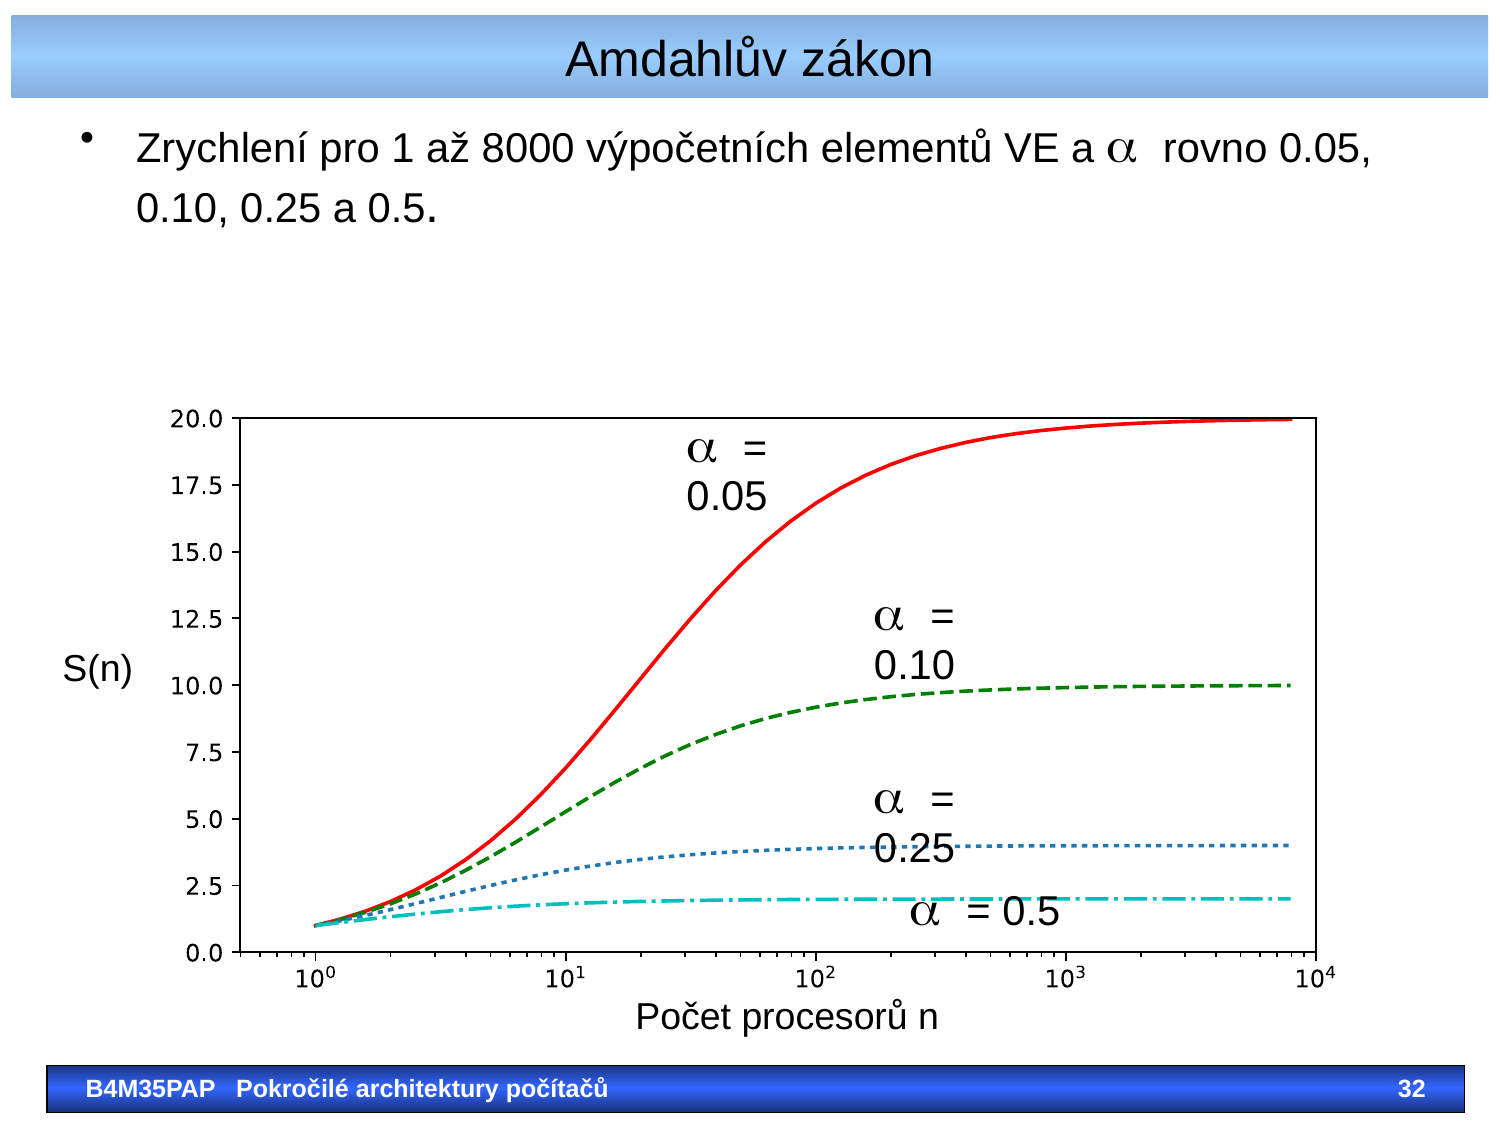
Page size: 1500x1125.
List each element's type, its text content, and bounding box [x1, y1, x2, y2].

text_box  = 0.5 [895, 880, 1087, 961]
text_box  = 0.25 [859, 768, 1051, 849]
slide_number <number> [1346, 1065, 1441, 1112]
footer B4M35PAP Pokročilé architektury počítačů [70, 1065, 1429, 1113]
text_box Počet procesorů n [620, 988, 954, 1046]
text_box  = 0.05 [671, 417, 863, 498]
text_box S(n) [47, 639, 149, 697]
picture [65, 333, 1456, 1030]
title Amdahlův zákon [11, 15, 1489, 98]
list Zrychlení pro 1 až 8000 výpočetních elementů VE a  rovno 0.05, 0.10, 0.25 a 0.5. [64, 105, 1436, 343]
text_box  = 0.10 [859, 585, 1051, 666]
